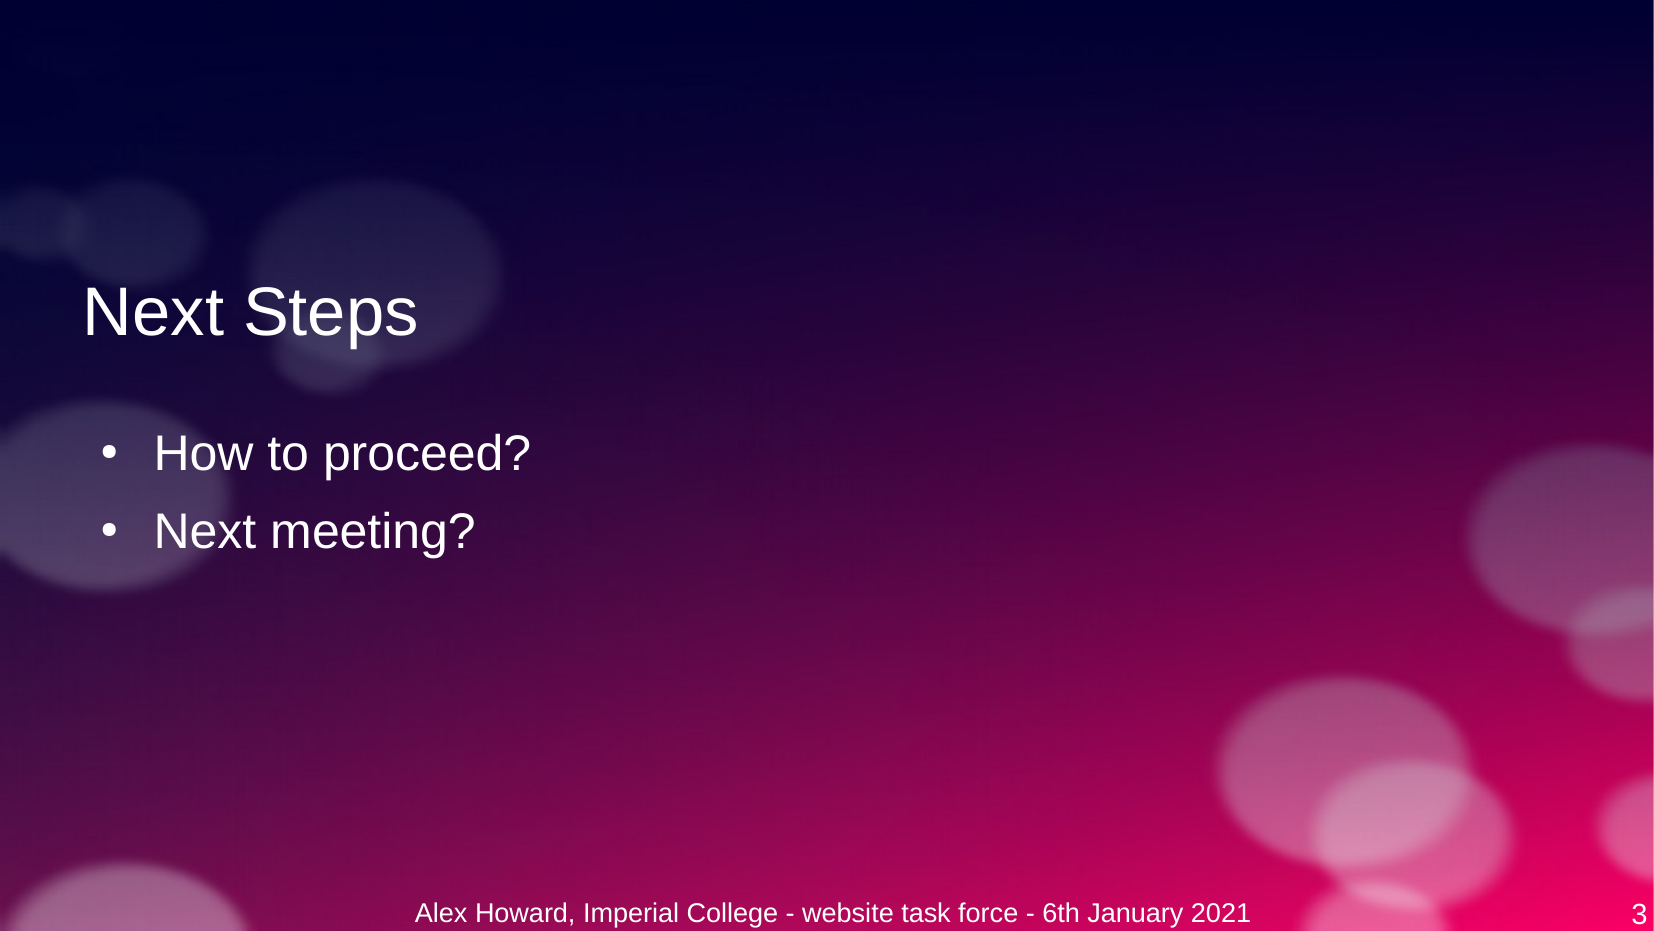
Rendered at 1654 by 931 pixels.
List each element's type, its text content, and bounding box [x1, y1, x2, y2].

title Next Steps [82, 234, 1571, 390]
picture [0, 0, 1654, 931]
list How to proceed? Next meeting? [82, 425, 1571, 757]
